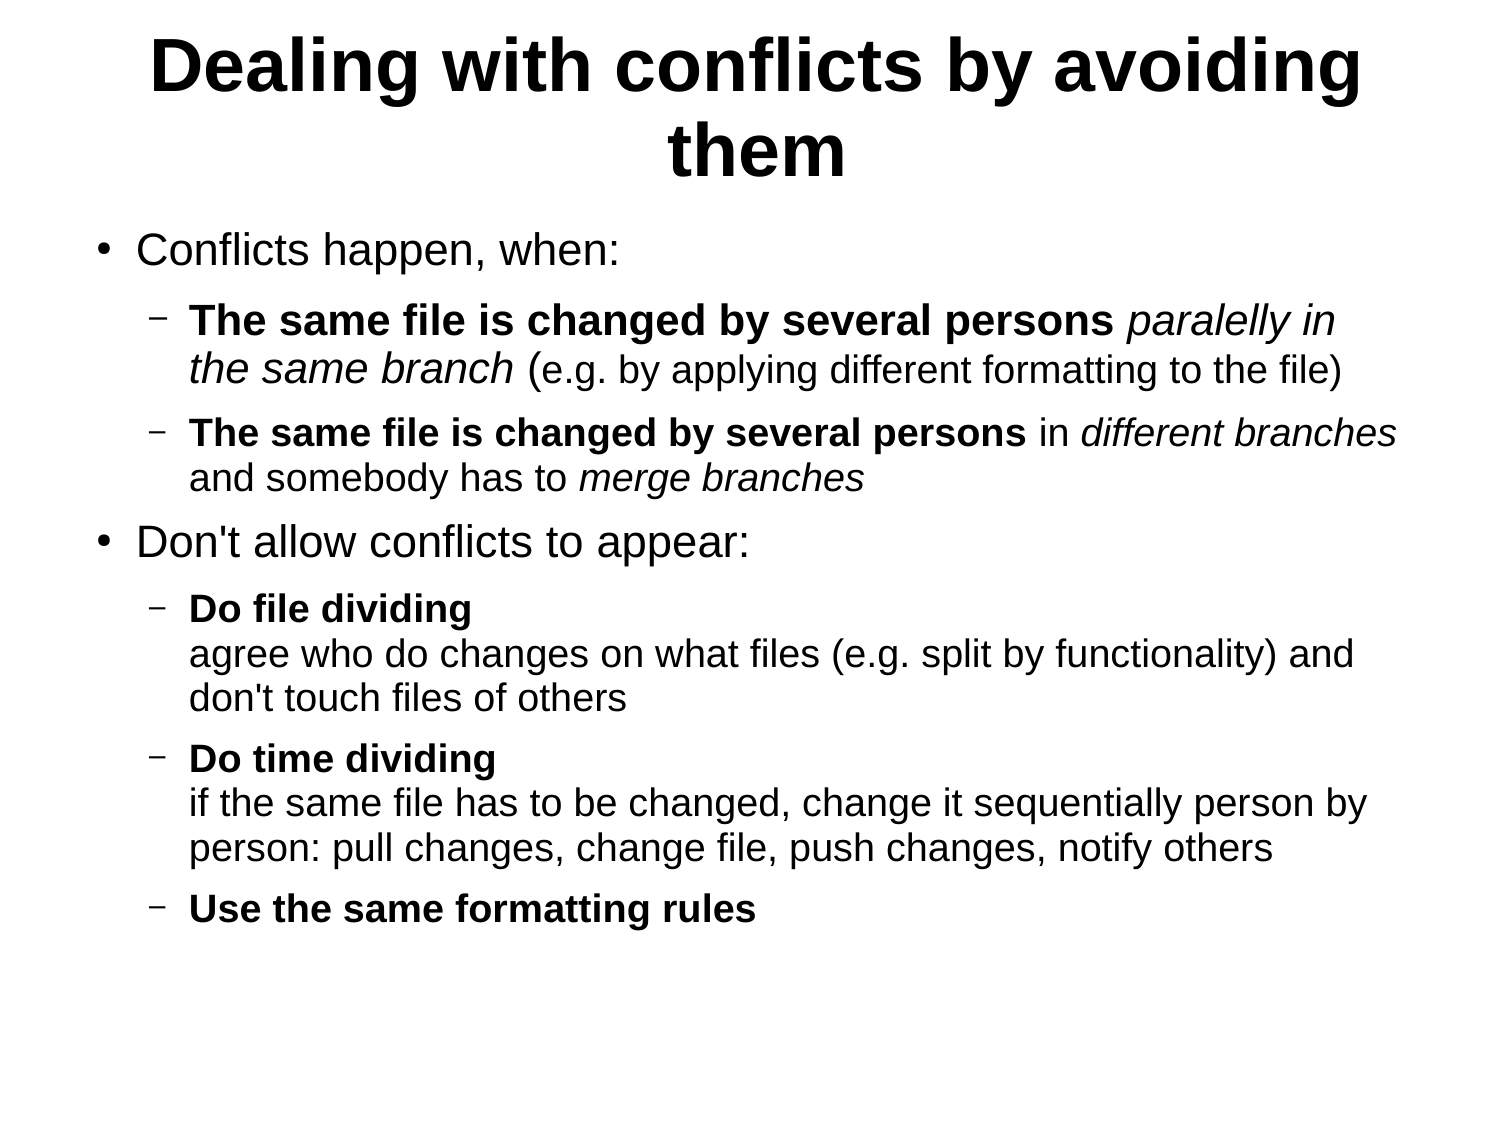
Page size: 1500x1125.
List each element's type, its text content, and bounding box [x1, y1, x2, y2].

list Conflicts happen, when: The same file is changed by several persons paralelly in the same branch (e.g. by applying different formatting to the file) The same file is changed by several persons in different branches and somebody has to merge branches Don't allow conflicts to appear: Do file dividing agree who do changes on what files (e.g. split by functionality) and don't touch files of others Do time dividing if the same file has to be changed, change it sequentially person by person: pull changes, change file, push changes, notify others Use the same formatting rules [82, 224, 1403, 945]
title Dealing with conflicts by avoiding them [82, 23, 1433, 193]
